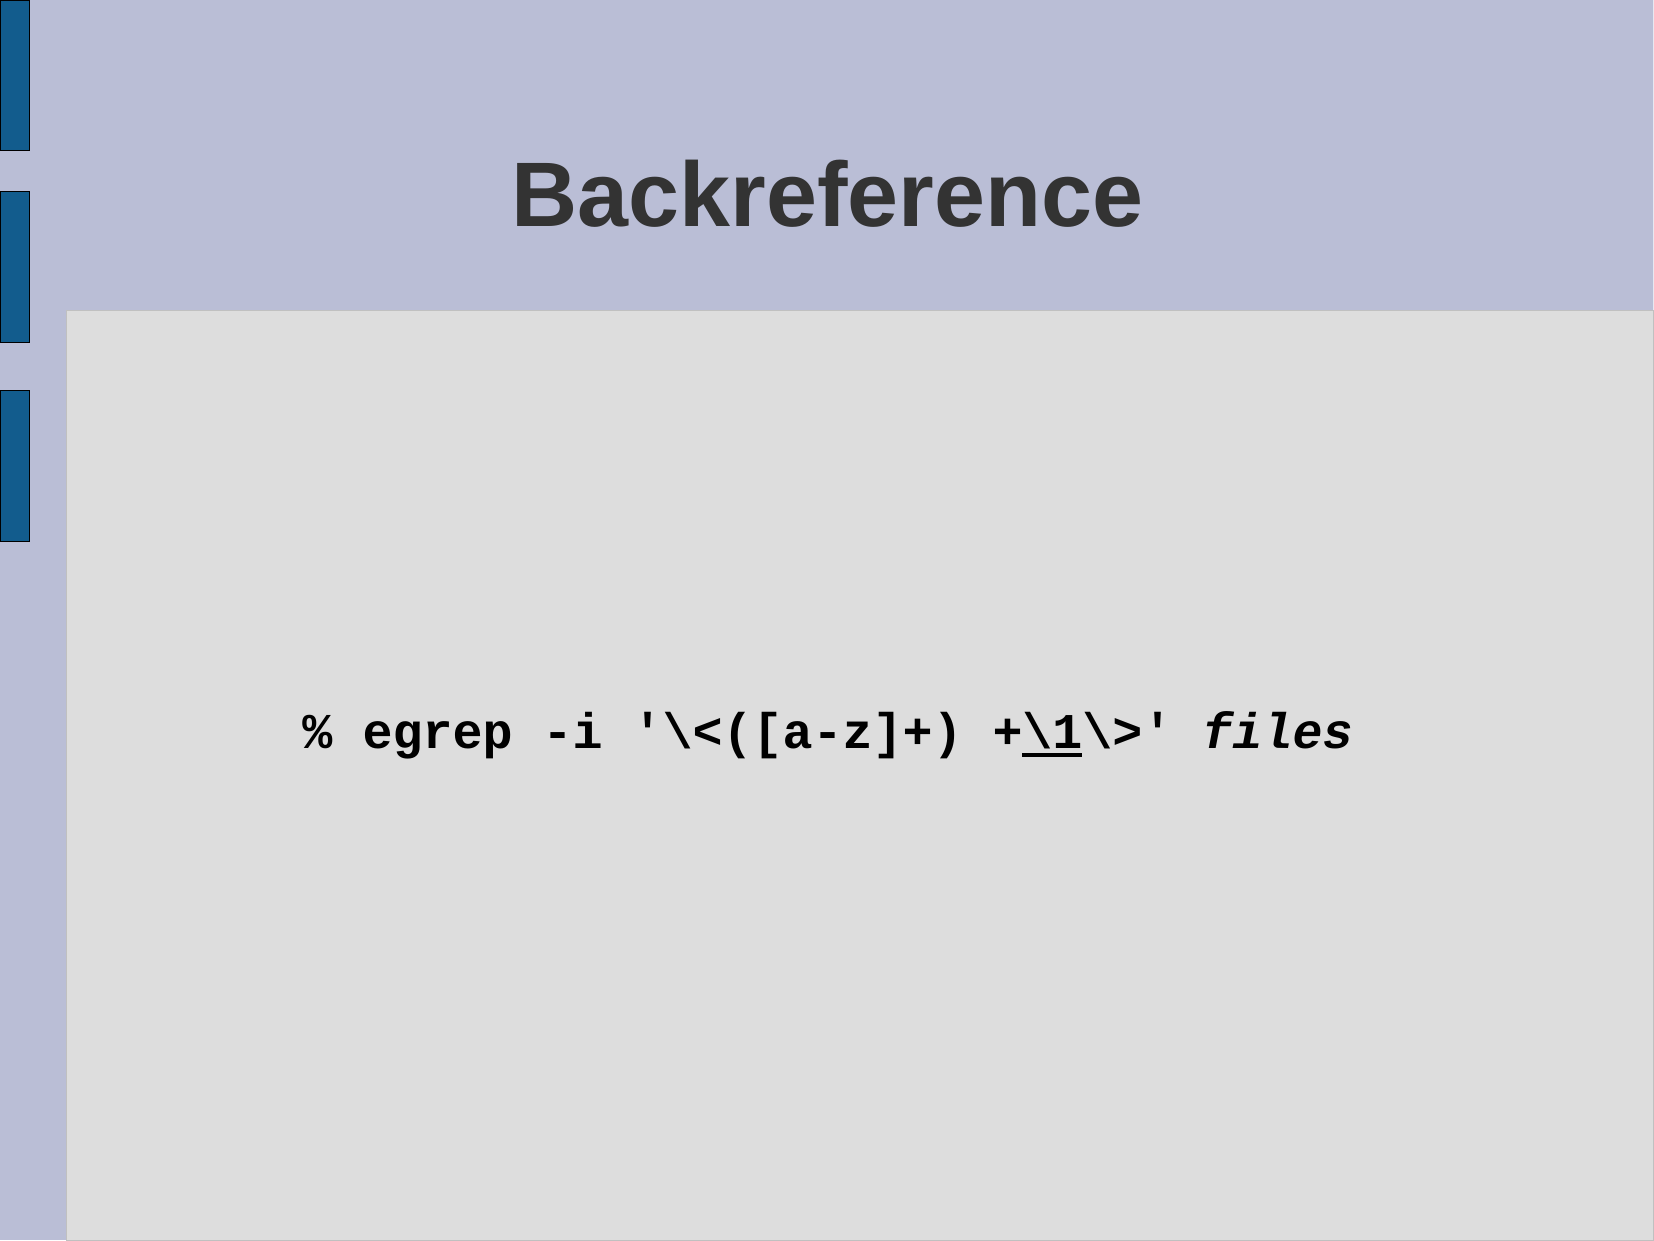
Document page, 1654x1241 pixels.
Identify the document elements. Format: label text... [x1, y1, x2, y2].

subtitle % egrep -i '\<([a-z]+) +\1\>' files [121, 352, 1534, 1119]
title Backreference [121, 98, 1534, 291]
